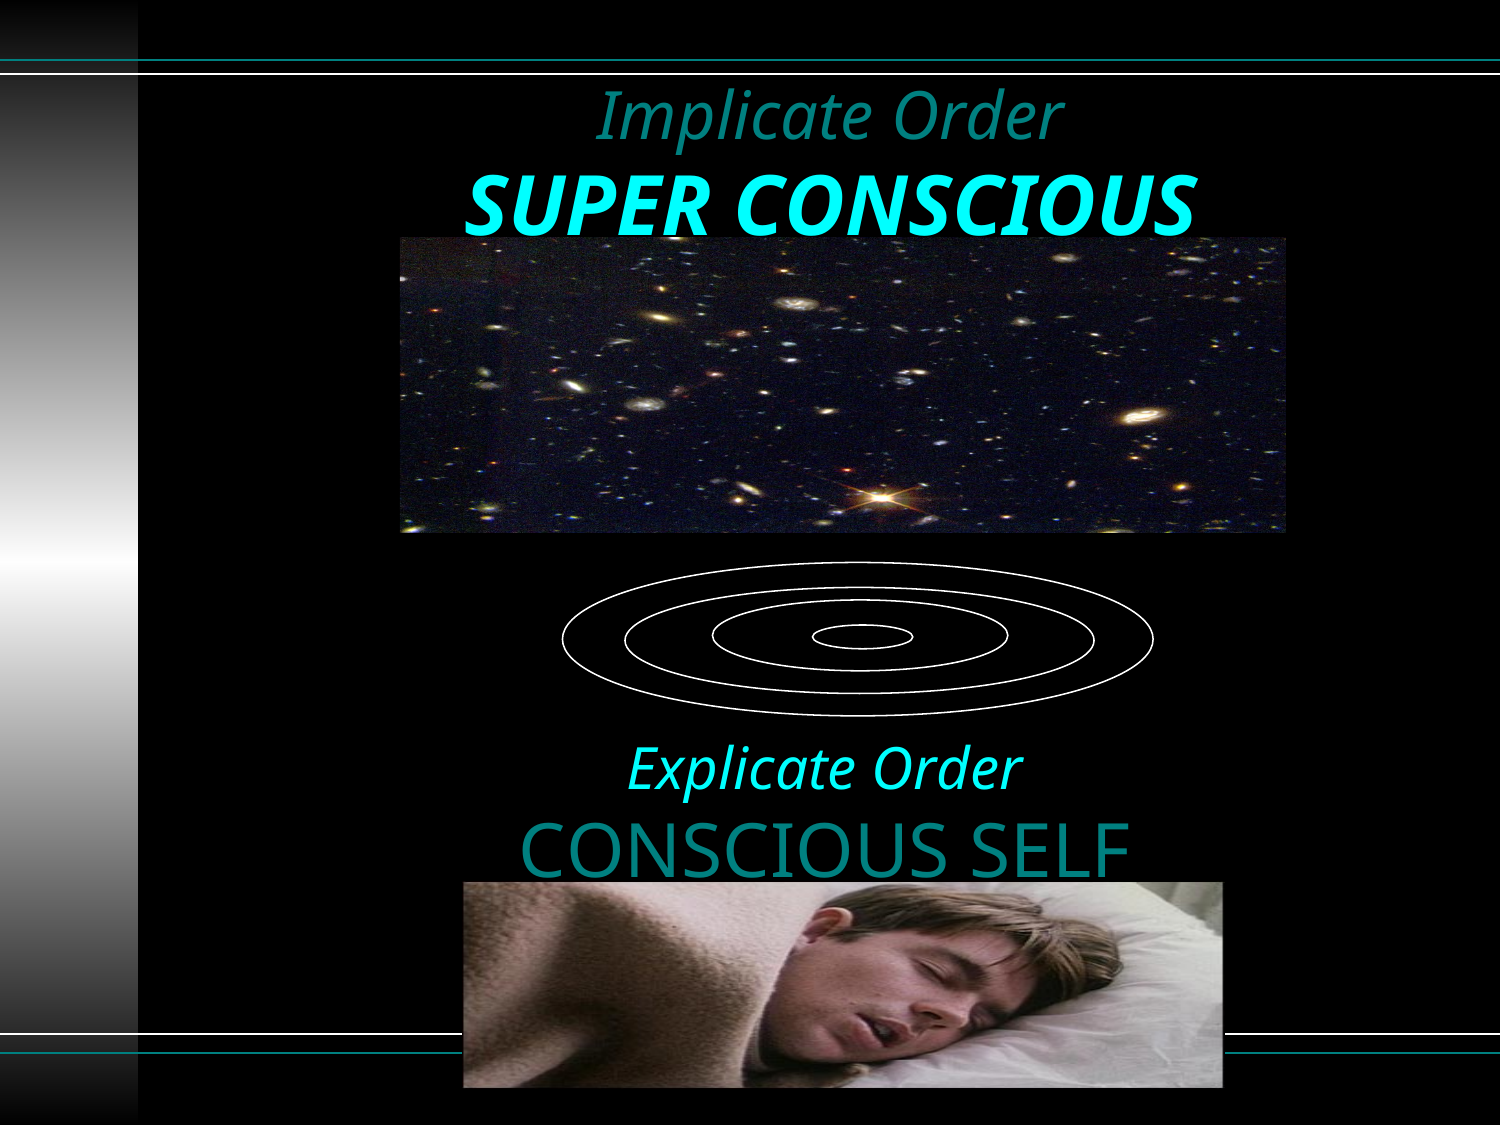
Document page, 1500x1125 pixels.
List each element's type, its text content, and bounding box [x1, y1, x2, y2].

list Explicate Order CONSCIOUS SELF [399, 737, 1251, 901]
picture [462, 881, 1225, 1089]
title Implicate Order SUPER CONSCIOUS [324, 37, 1338, 288]
picture [399, 237, 1286, 533]
